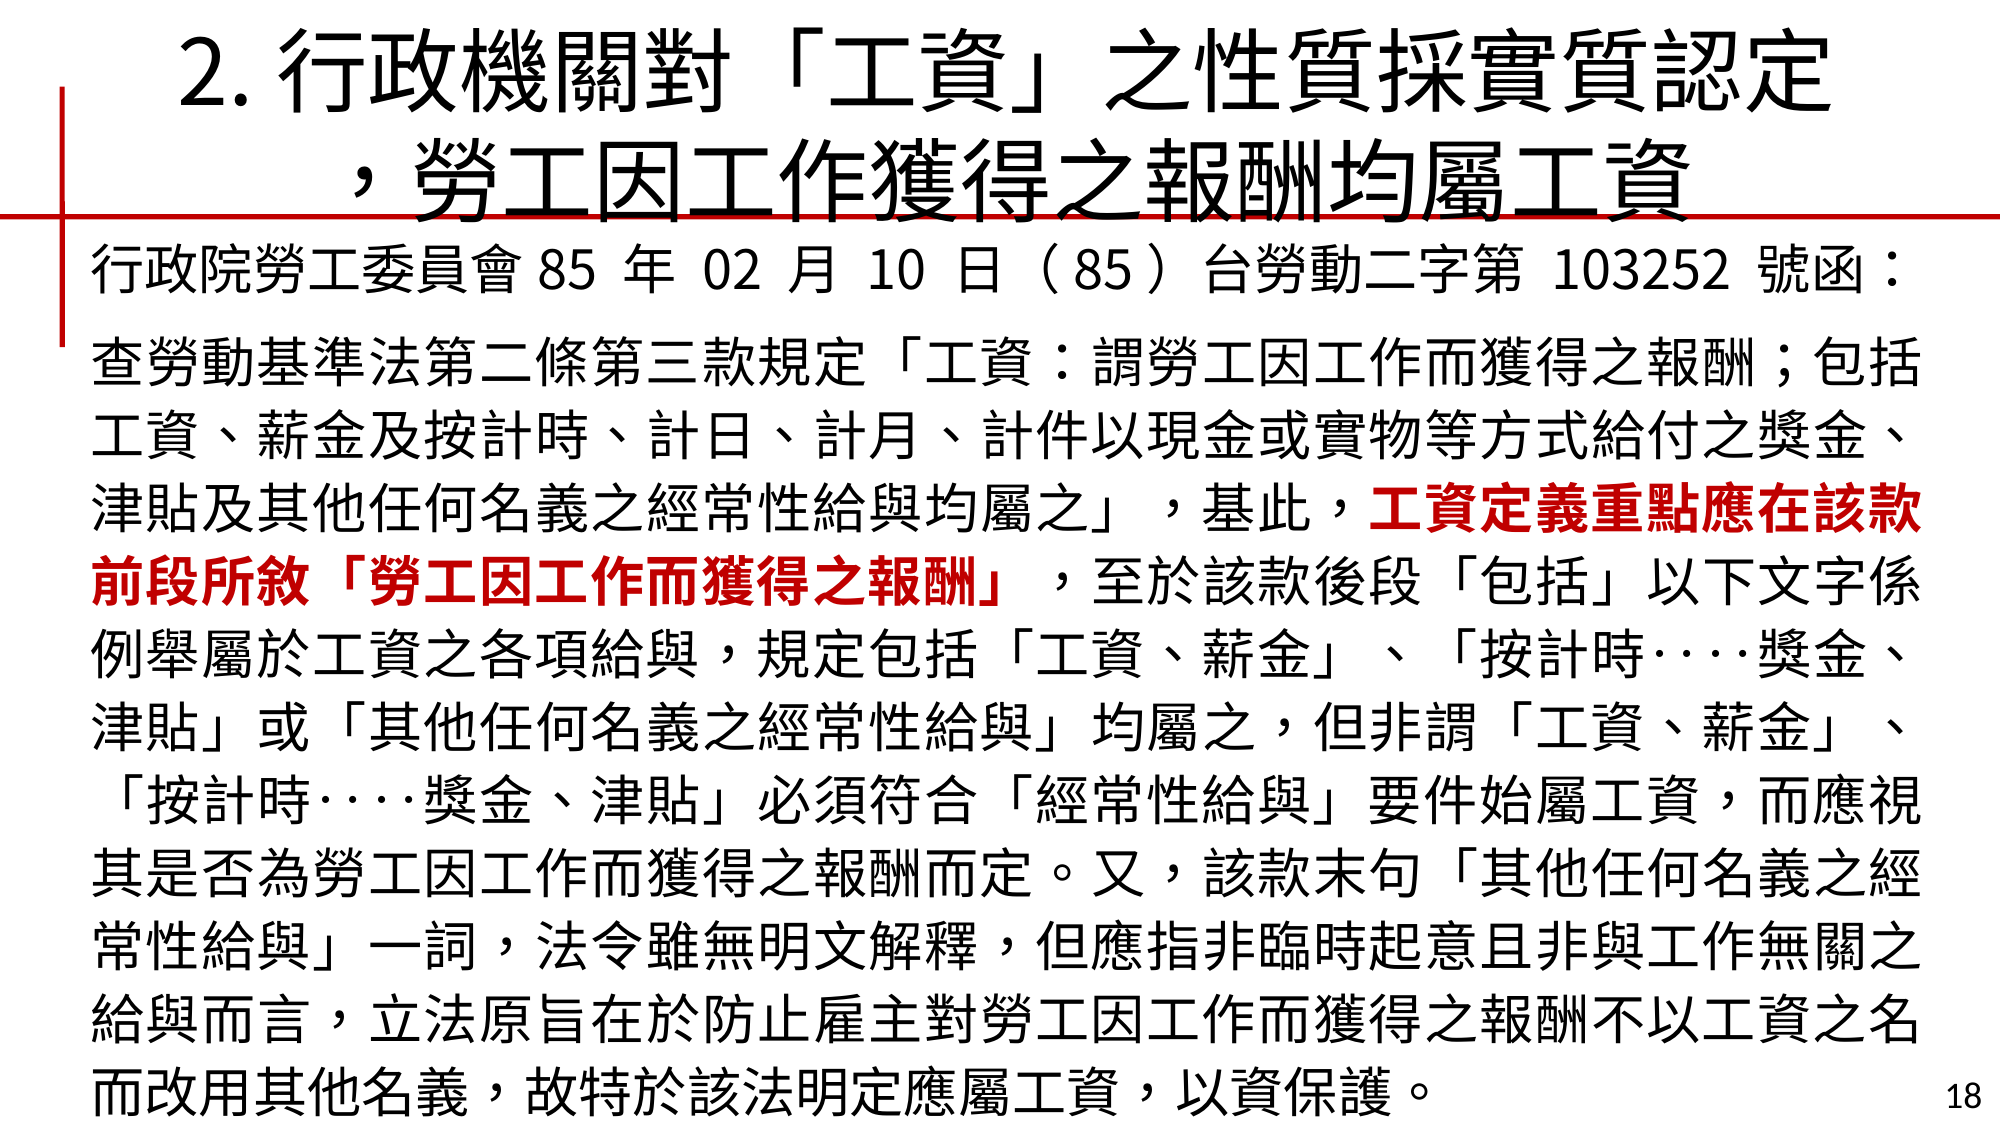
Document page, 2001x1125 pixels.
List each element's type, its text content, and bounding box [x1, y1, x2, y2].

title 2.行政機關對「工資」之性質採實質認定 ，勞工因工作獲得之報酬均屬工資 [75, 6, 1938, 211]
slide_number <編號> [1701, 1063, 1998, 1118]
list 行政院勞工委員會85 年 02 月 10 日（85）台勞動二字第 103252 號函： 查勞動基準法第二條第三款規定「工資：謂勞工因工作而獲得之報酬；包括工資、薪金及按計時、計日、計月、計件以現金或實物等方式給付之獎金、津貼及其他任何名義之經常性給與均屬之」，基此，工資定義重點應在該款前段所敘「勞工因工作而獲得之報酬」，至於該款後段「包括」以下文字係例舉屬於工資之各項給與，規定包括「工資、薪金」、「按計時‥‥獎金、津貼」或「其他任何名義之經常性給與」均屬之，但非謂「工資、薪金」、「按計時‥‥獎金、津貼」必須符合「經常性給與」要件始屬工資，而應視其是否為勞工因工作而獲得之報酬而定。又，該款末句「其他任何名義之經常性給與」一詞，法令雖無明文解釋，但應指非臨時起意且非與工作無關之給與而言，立法原旨在於防止雇主對勞工因工作而獲得之報酬不以工資之名而改用其他名義，故特於該法明定應屬工資，以資保護。 [75, 217, 1938, 1027]
